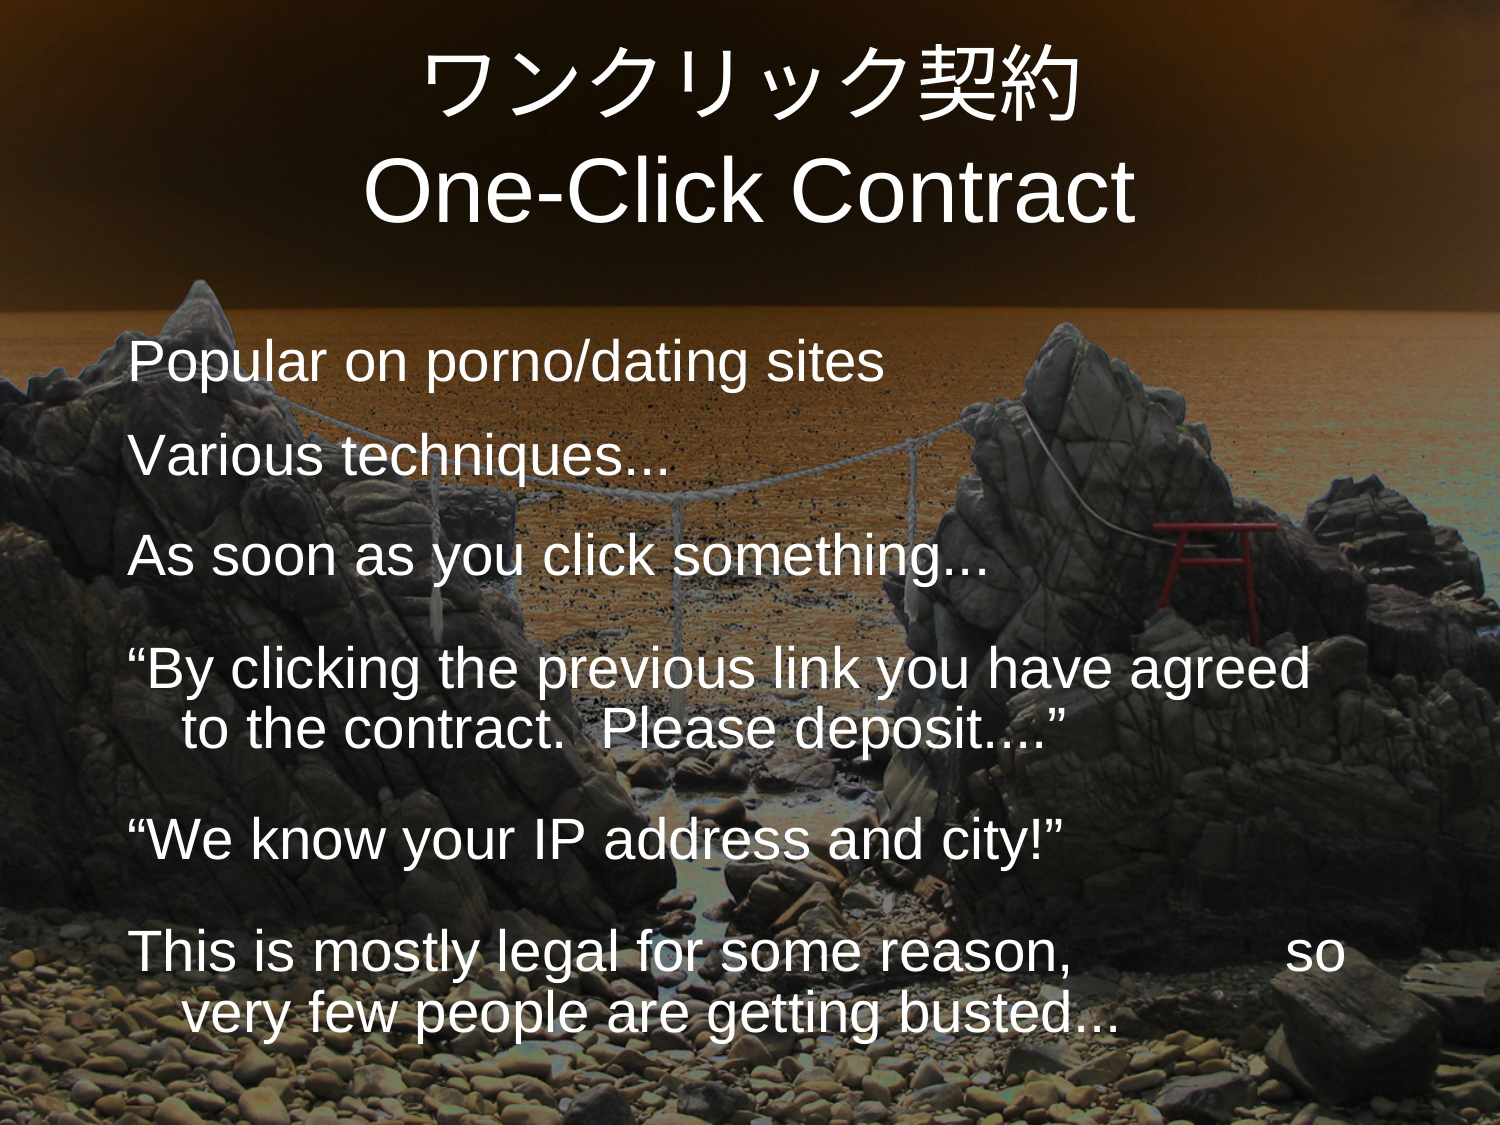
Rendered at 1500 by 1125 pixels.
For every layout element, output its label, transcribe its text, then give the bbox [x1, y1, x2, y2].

text_box Popular on porno/dating sites [112, 324, 1388, 413]
text_box As soon as you click something... [112, 519, 1388, 608]
text_box This is mostly legal for some reason, so very few people are getting busted... [112, 915, 1388, 1061]
list Various techniques... [112, 419, 1388, 507]
picture [0, 0, 1500, 1125]
text_box “We know your IP address and city!” [112, 803, 1388, 891]
title ワンクリック契約 [112, 0, 1388, 176]
title One-Click Contract [112, 176, 1388, 288]
text_box “By clicking the previous link you have agreed to the contract. Please deposit....” [112, 632, 1388, 778]
